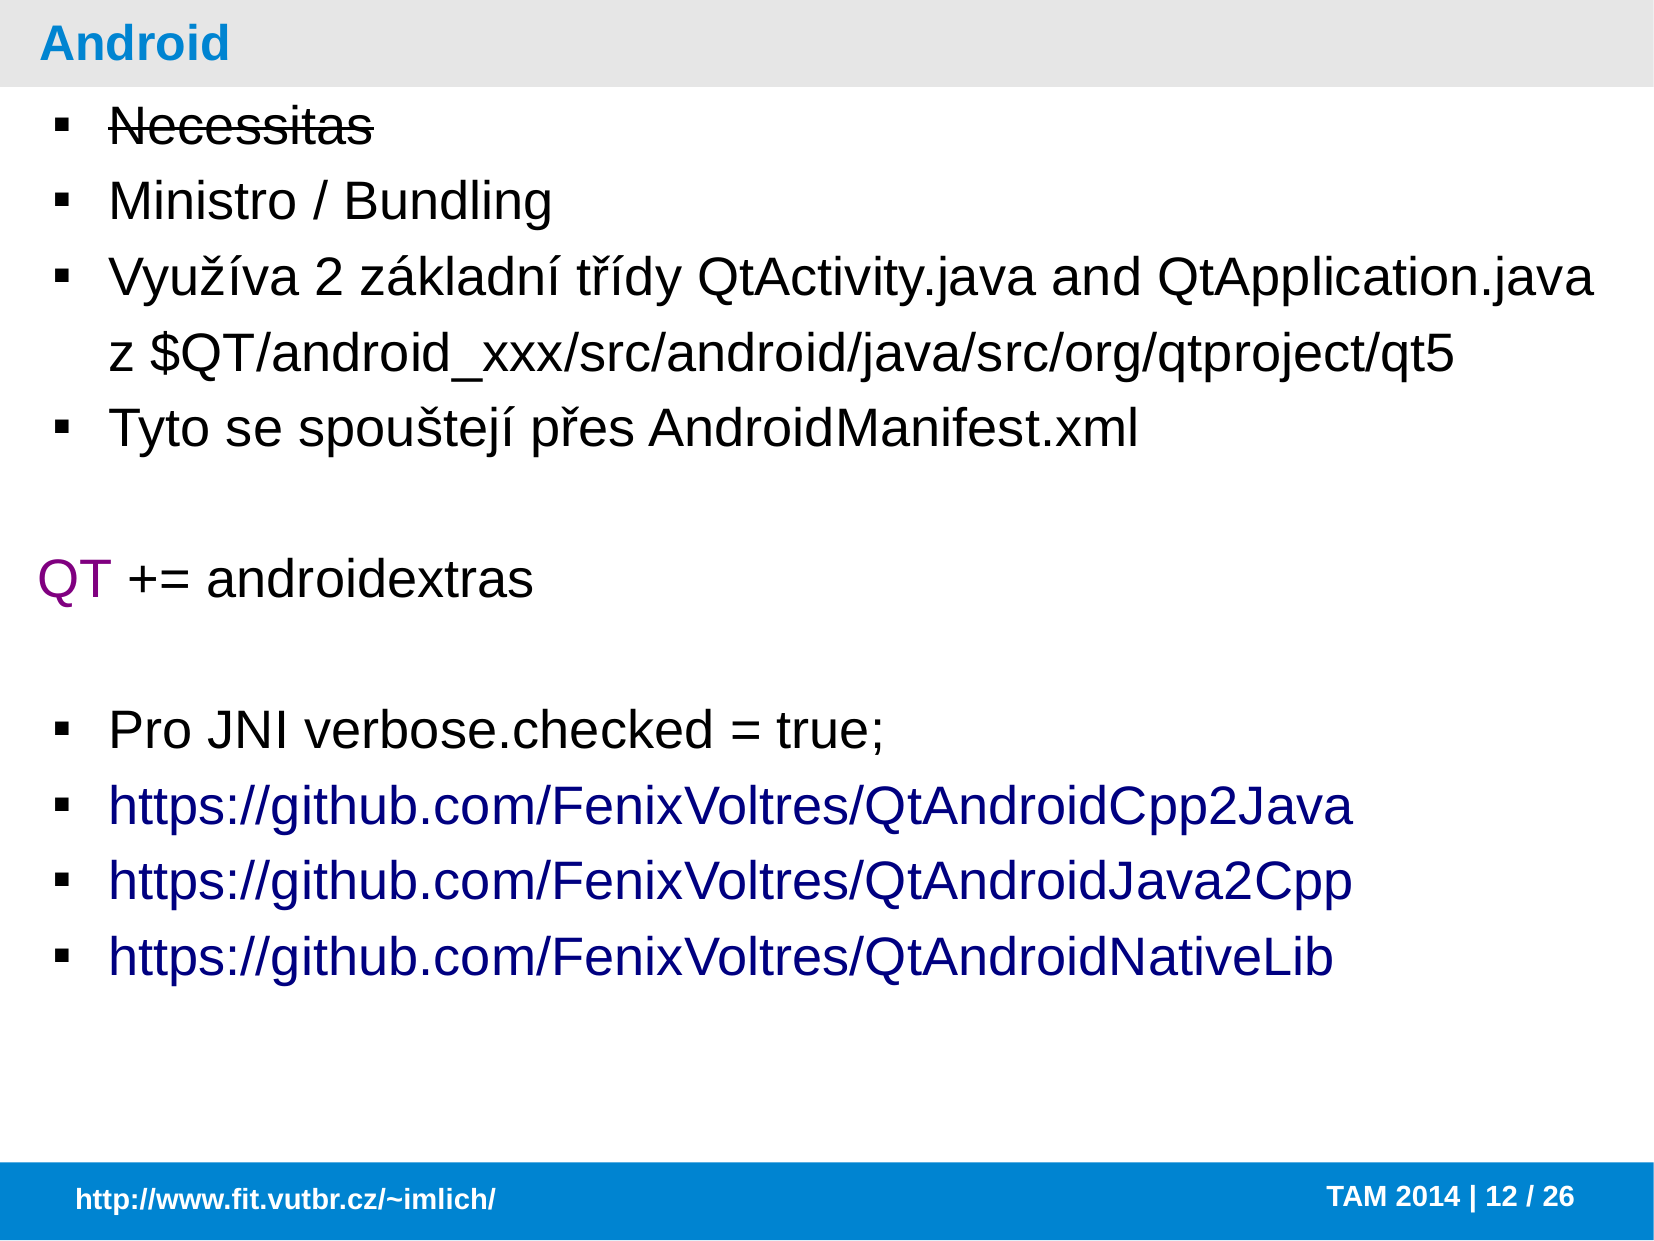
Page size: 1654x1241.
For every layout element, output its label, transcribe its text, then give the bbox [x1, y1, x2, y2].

title Android [39, 5, 1615, 81]
list Necessitas Ministro / Bundling Využíva 2 základní třídy QtActivity.java and QtApplication.java z $QT/android_xxx/src/android/java/src/org/qtproject/qt5 Tyto se spouštejí přes AndroidManifest.xml QT += androidextras Pro JNI verbose.checked = true; https://github.com/FenixVoltres/QtAndroidCpp2Java https://github.com/FenixVoltres/QtAndroidJava2Cpp https://github.com/FenixVoltres/QtAndroidNativeLib [37, 95, 1613, 1163]
